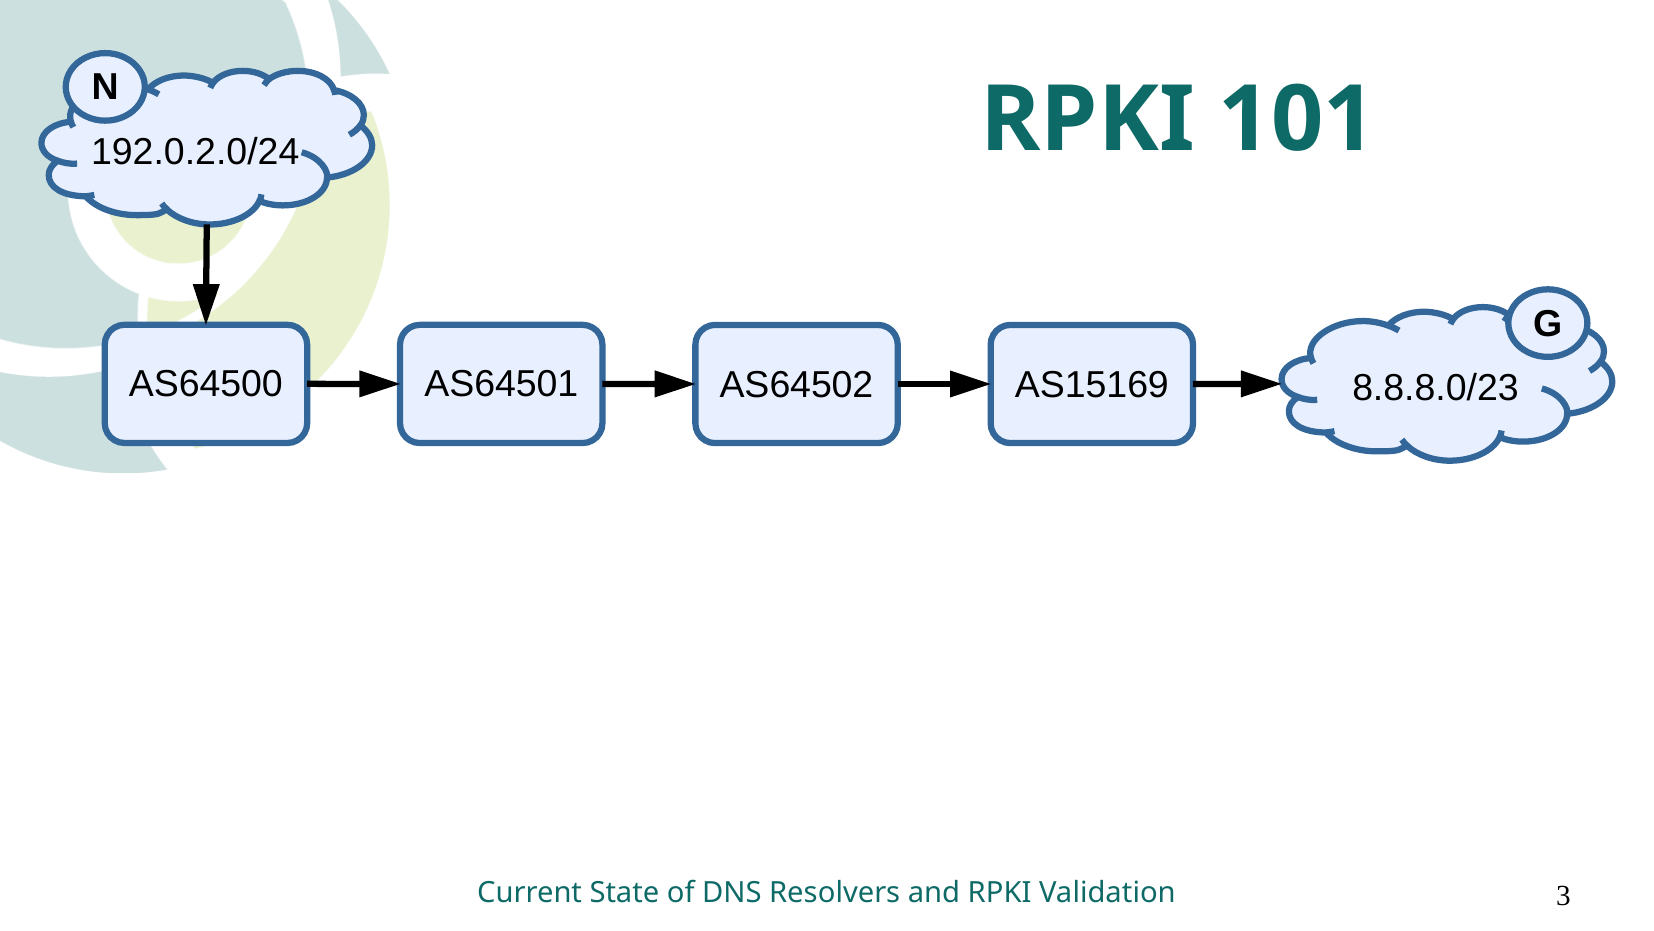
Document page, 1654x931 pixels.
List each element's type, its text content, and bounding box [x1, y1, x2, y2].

text_box AS64502 [695, 324, 898, 444]
text_box 8.8.8.0/23 [1281, 307, 1613, 461]
text_box AS64501 [400, 324, 603, 444]
text_box AS15169 [990, 324, 1194, 444]
title RPKI 101 [82, 37, 1571, 193]
text_box N [65, 53, 145, 121]
text_box 192.0.2.0/24 [41, 70, 373, 225]
text_box G [1508, 289, 1588, 357]
text_box AS64500 [104, 324, 308, 443]
